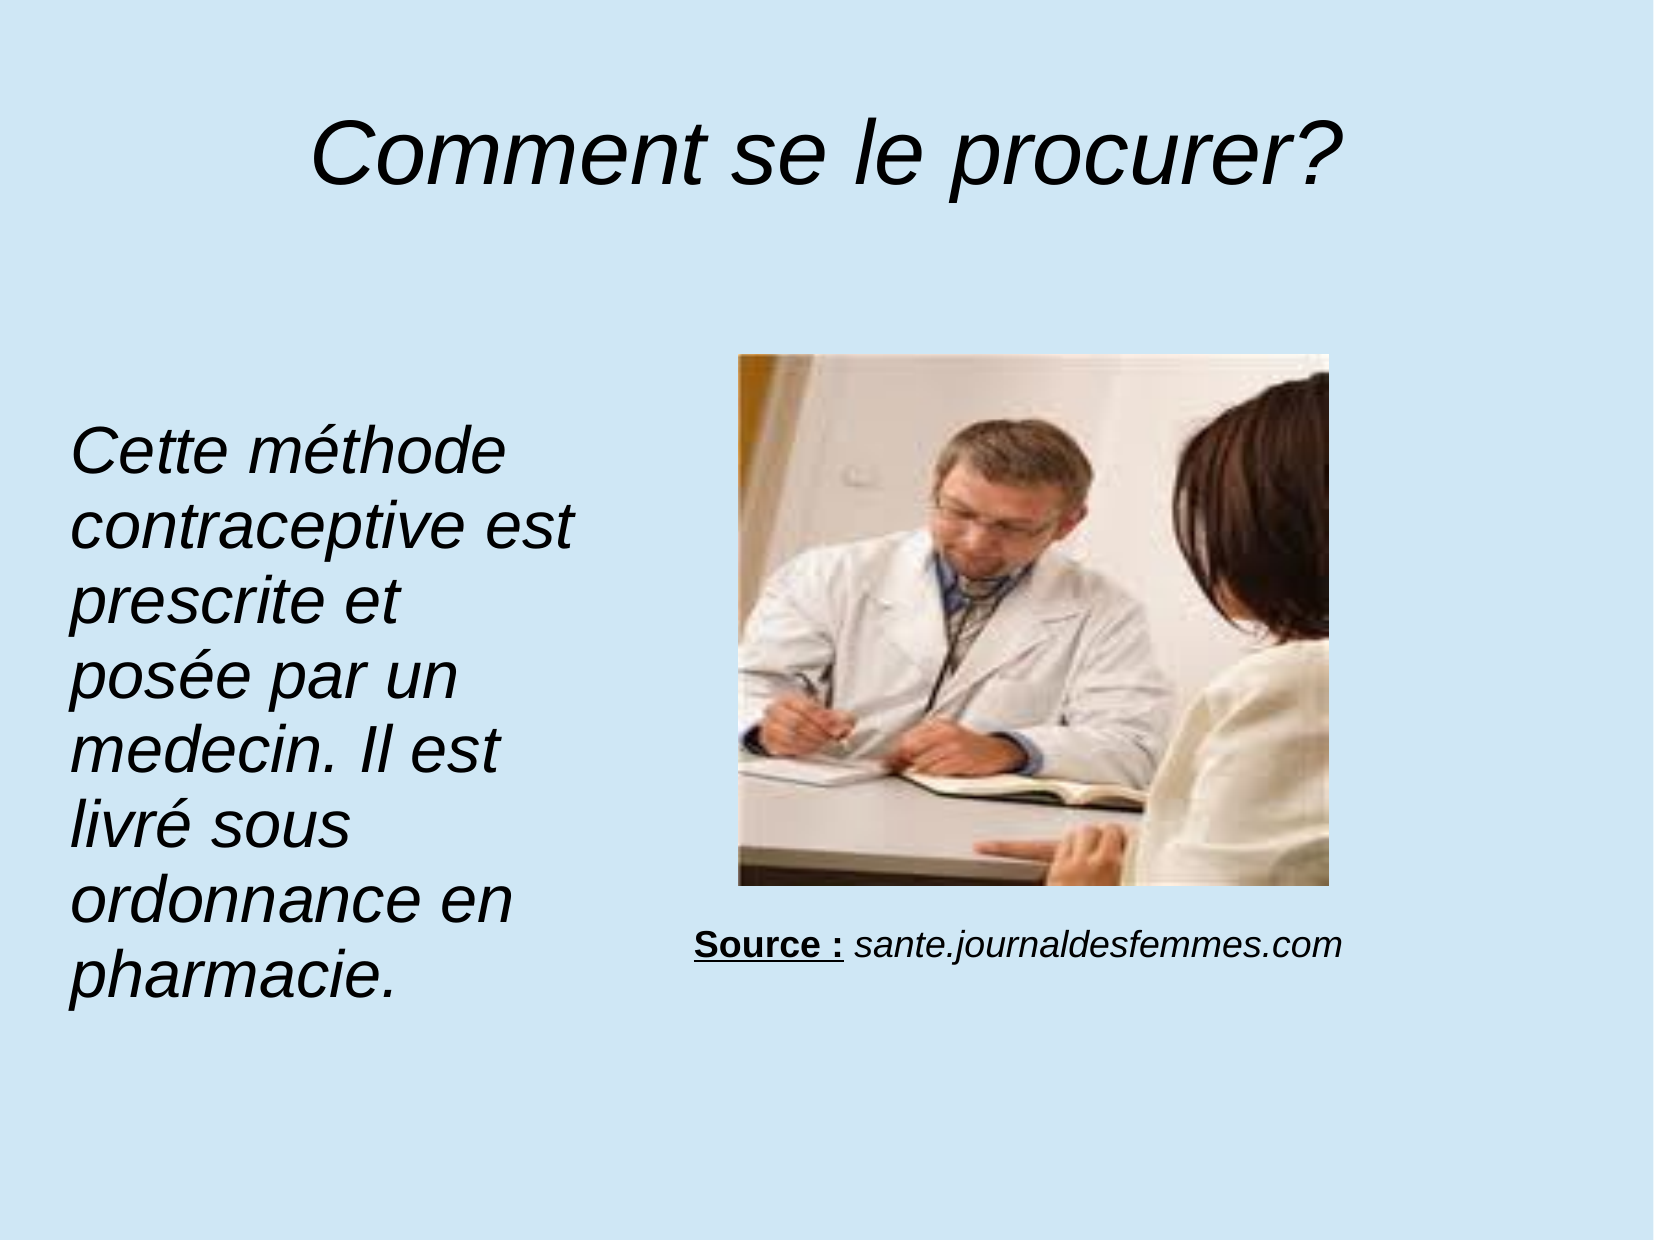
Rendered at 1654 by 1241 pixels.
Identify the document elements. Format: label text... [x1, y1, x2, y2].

title Comment se le procurer? [82, 49, 1571, 257]
picture [738, 354, 1329, 886]
list Cette méthode contraceptive est prescrite et posée par un medecin. Il est livré sous ordonnance en pharmacie. [0, 413, 597, 1012]
text_box Source : sante.journaldesfemmes.com [679, 916, 1358, 975]
